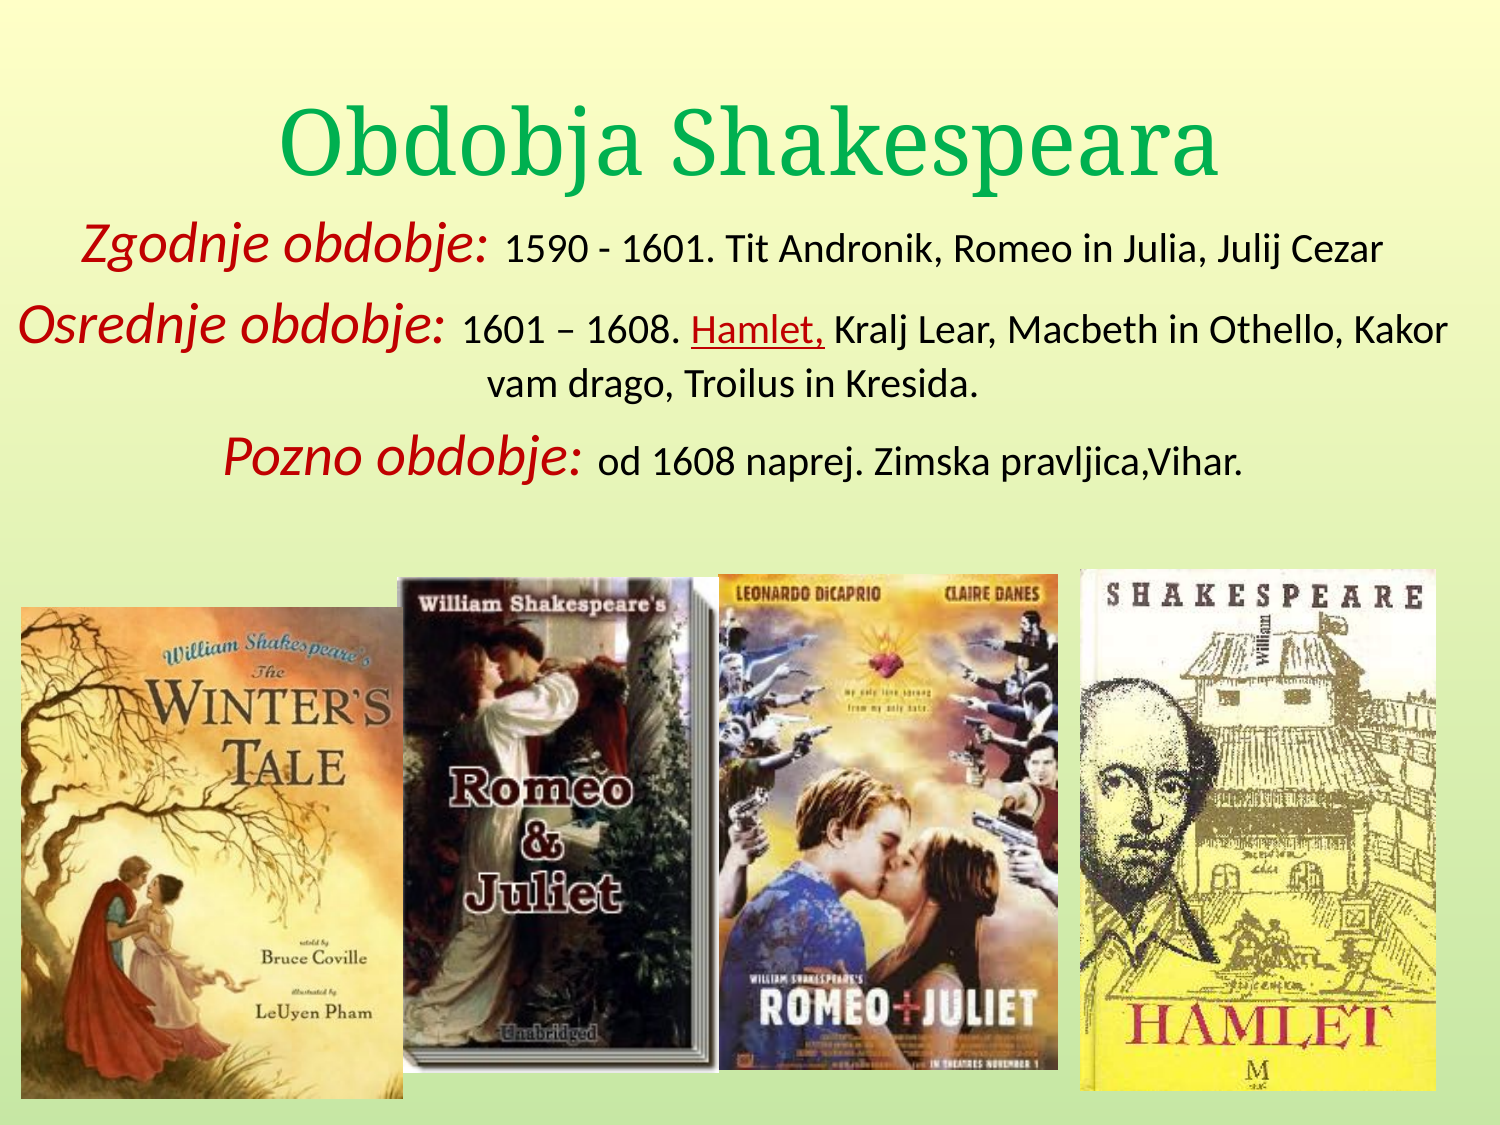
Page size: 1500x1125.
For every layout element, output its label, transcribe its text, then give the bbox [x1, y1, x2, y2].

picture [21, 574, 1058, 1099]
list Zgodnje obdobje: 1590 - 1601. Tit Andronik, Romeo in Julia, Julij Cezar Osrednje obdobje: 1601 – 1608. Hamlet, Kralj Lear, Macbeth in Othello, Kakor vam drago, Troilus in Kresida. Pozno obdobje: od 1608 naprej. Zimska pravljica,Vihar. [0, 196, 1467, 551]
title Obdobja Shakespeara [75, 45, 1425, 196]
picture [1080, 569, 1436, 1091]
